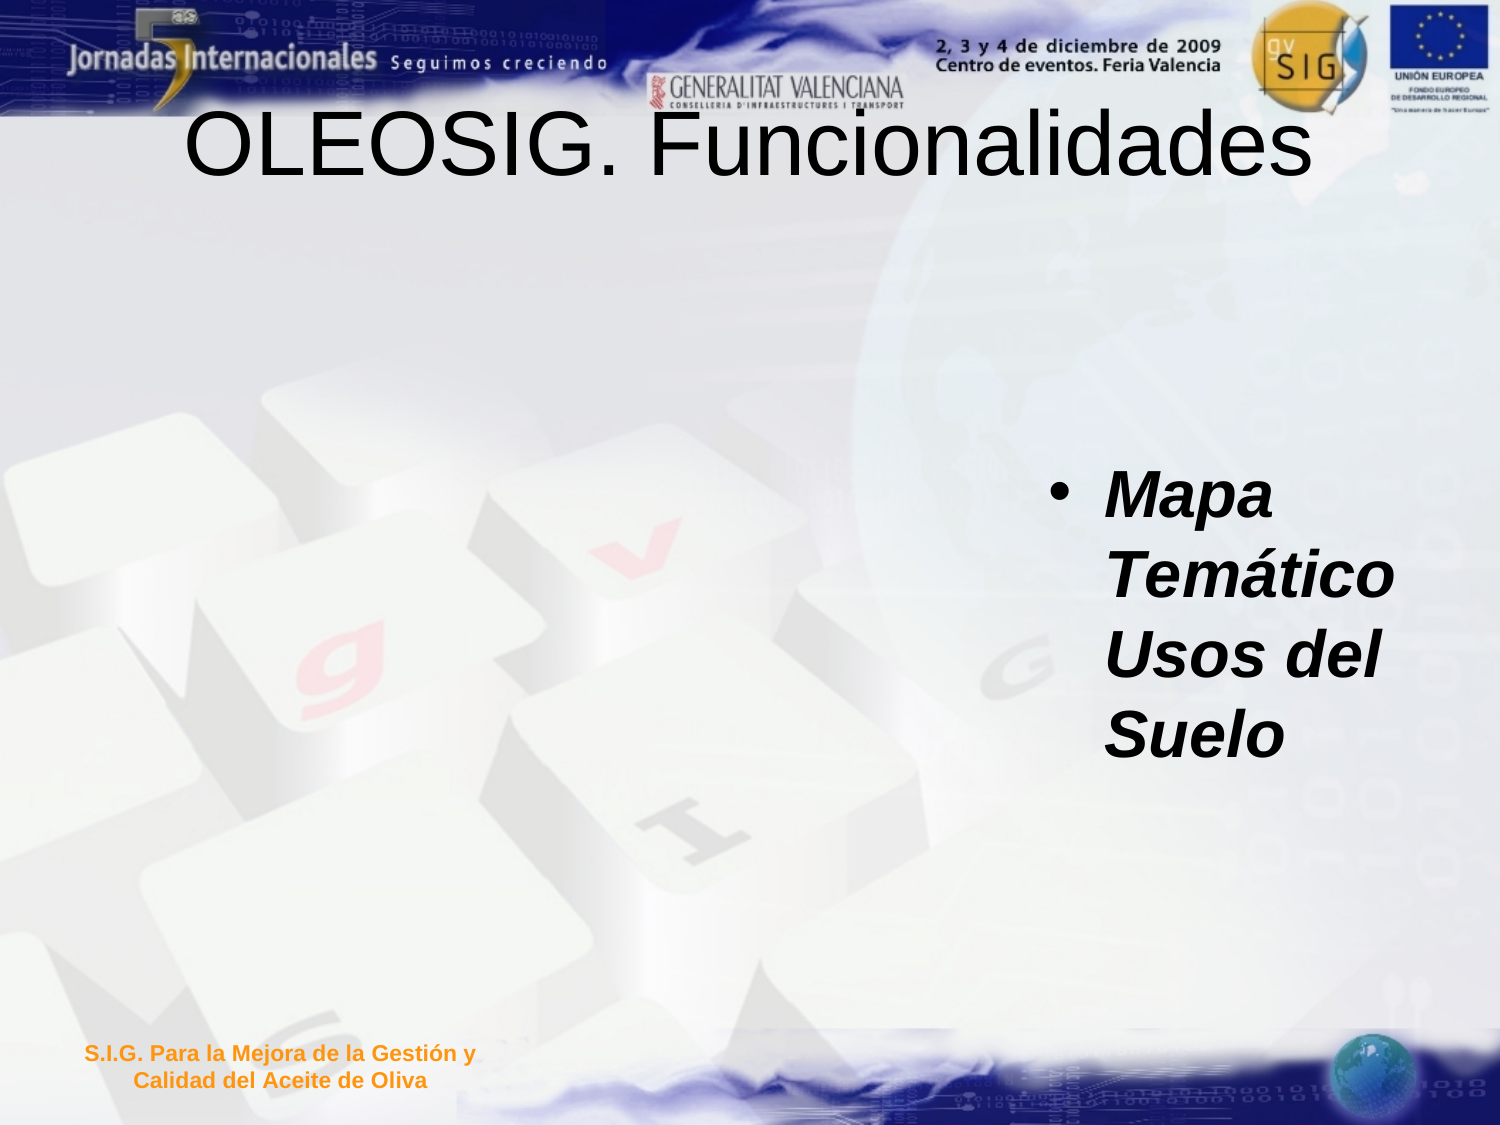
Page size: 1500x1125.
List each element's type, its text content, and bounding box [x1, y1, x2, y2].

title OLEOSIG. Funcionalidades [75, 45, 1426, 233]
list Mapa Temático Usos del Suelo [1033, 442, 1500, 1125]
title S.I.G. Para la Mejora de la Gestión y Calidad del Aceite de Oliva [59, 1003, 502, 1125]
picture [0, 0, 1500, 1125]
